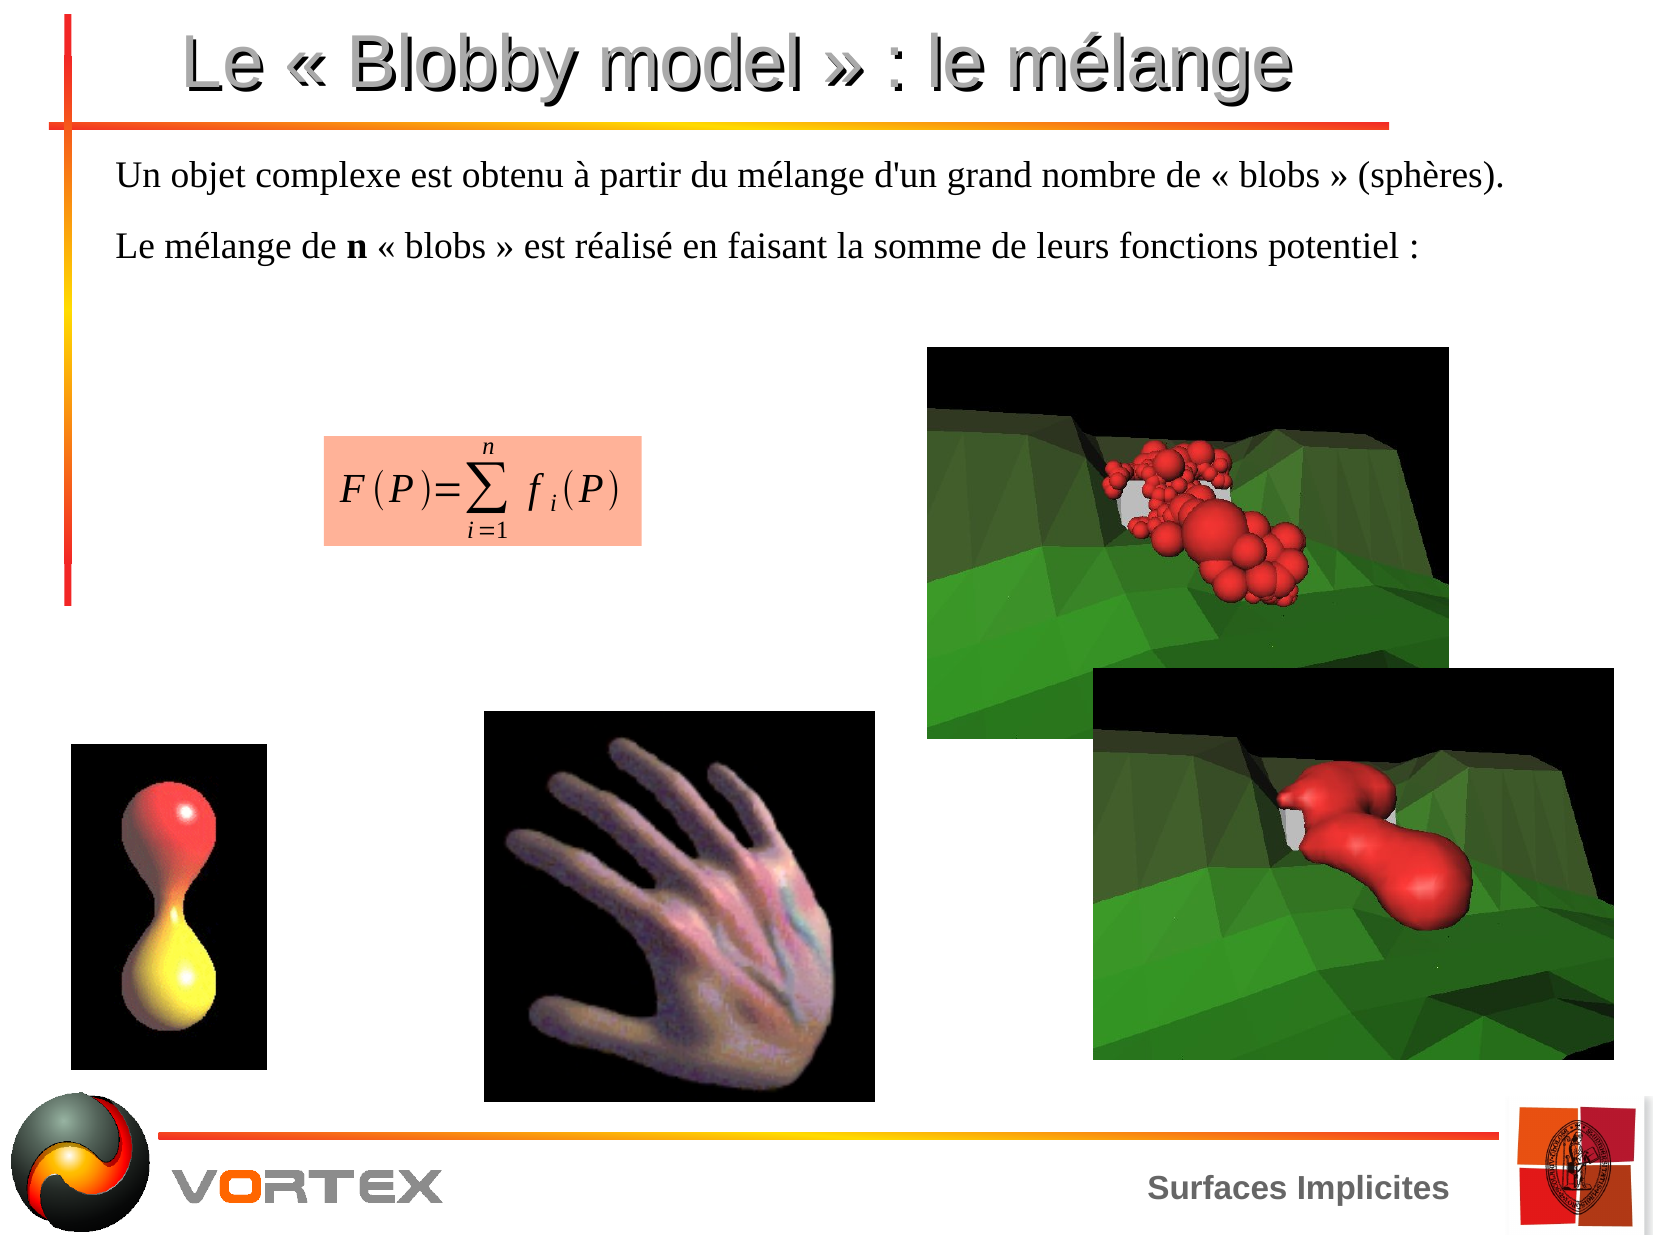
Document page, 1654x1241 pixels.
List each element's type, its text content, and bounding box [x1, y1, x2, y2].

title Le « Blobby model » : le mélange [82, 4, 1392, 120]
chart [329, 432, 628, 544]
picture [71, 744, 267, 1070]
list Un objet complexe est obtenu à partir du mélange d'un grand nombre de « blobs » (sphères). Le mélange de n « blobs » est réalisé en faisant la somme de leurs fonctions potentiel : [97, 153, 1571, 1109]
picture [484, 711, 875, 1102]
picture [1505, 1096, 1653, 1235]
picture [927, 347, 1614, 1060]
picture [11, 1092, 443, 1232]
